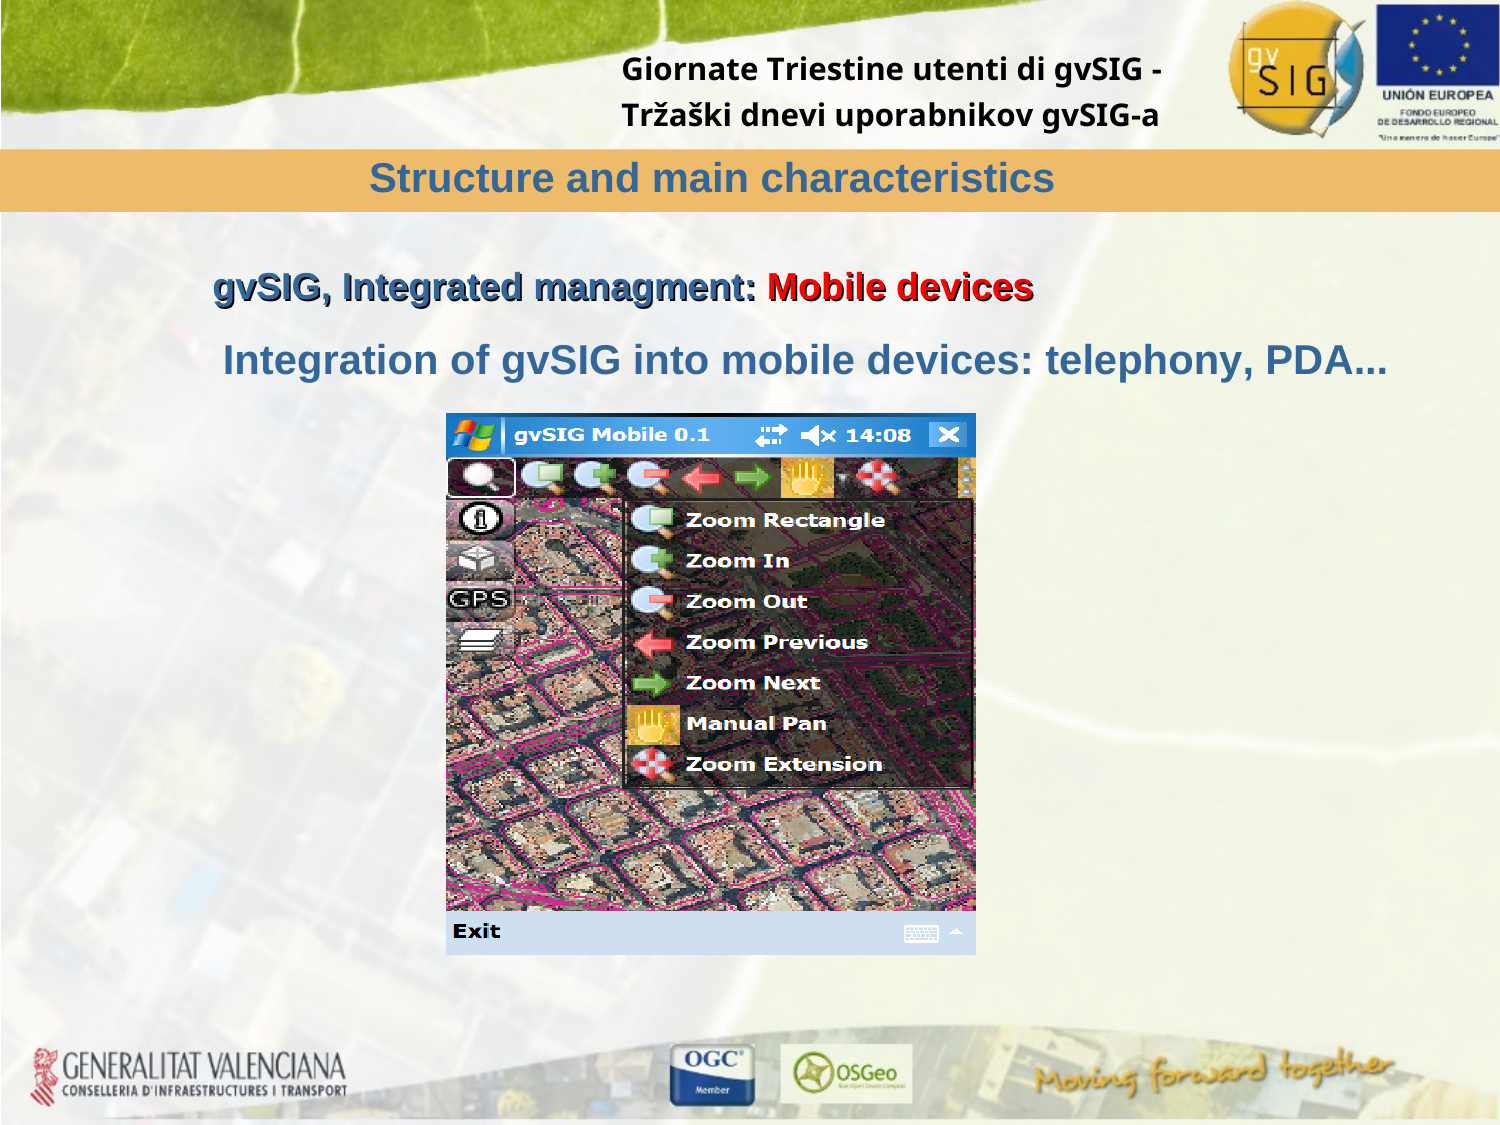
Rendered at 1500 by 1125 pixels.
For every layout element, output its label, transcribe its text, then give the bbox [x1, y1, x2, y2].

text_box gvSIG, Integrated managment: Mobile devices [197, 260, 1500, 324]
text_box Integration of gvSIG into mobile devices: telephony, PDA... [208, 331, 1500, 405]
picture [1, 0, 1500, 149]
picture [1, 212, 1500, 1125]
text_box Structure and main characteristics [0, 149, 1426, 219]
